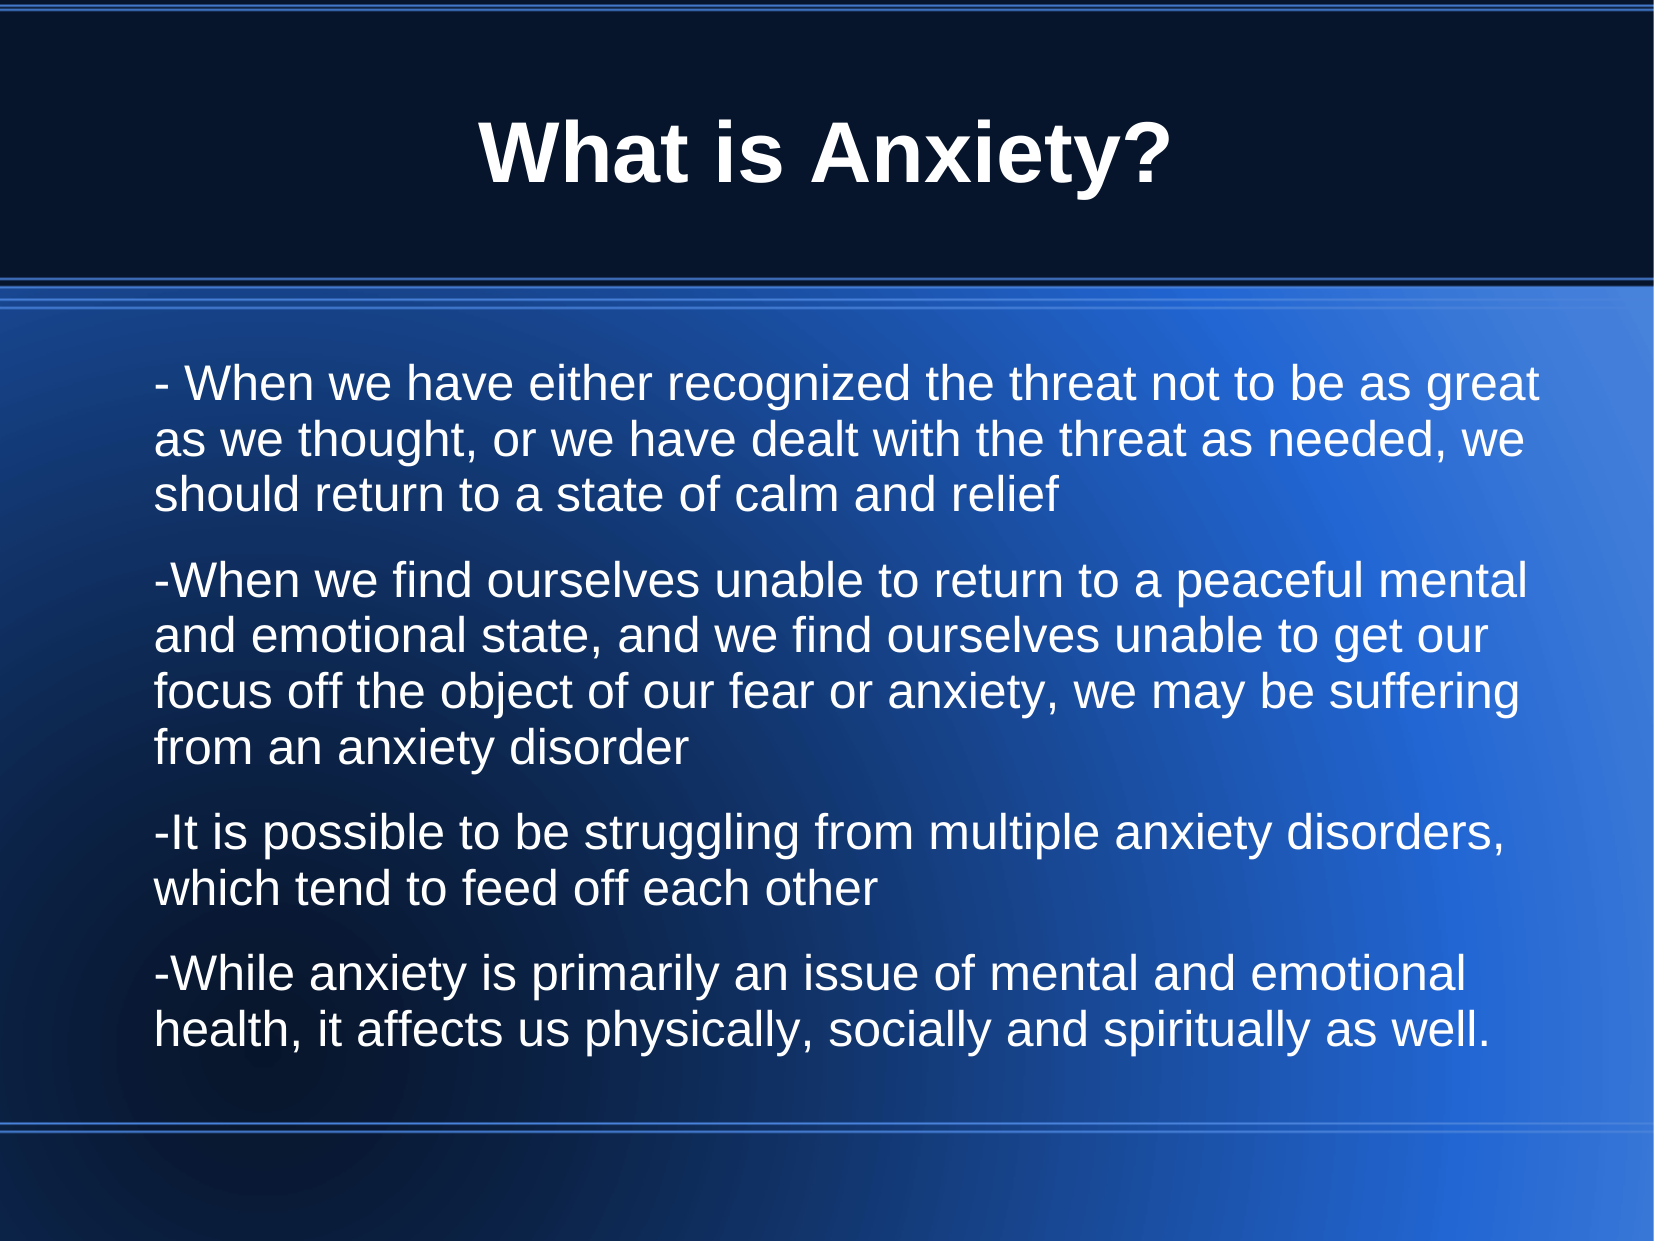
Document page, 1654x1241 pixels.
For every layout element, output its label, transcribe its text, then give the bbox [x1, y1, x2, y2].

picture [0, 0, 1654, 1241]
list - When we have either recognized the threat not to be as great as we thought, or we have dealt with the threat as needed, we should return to a state of calm and relief -When we find ourselves unable to return to a peaceful mental and emotional state, and we find ourselves unable to get our focus off the object of our fear or anxiety, we may be suffering from an anxiety disorder -It is possible to be struggling from multiple anxiety disorders, which tend to feed off each other -While anxiety is primarily an issue of mental and emotional health, it affects us physically, socially and spiritually as well. [82, 355, 1571, 1198]
title What is Anxiety? [82, 49, 1571, 257]
